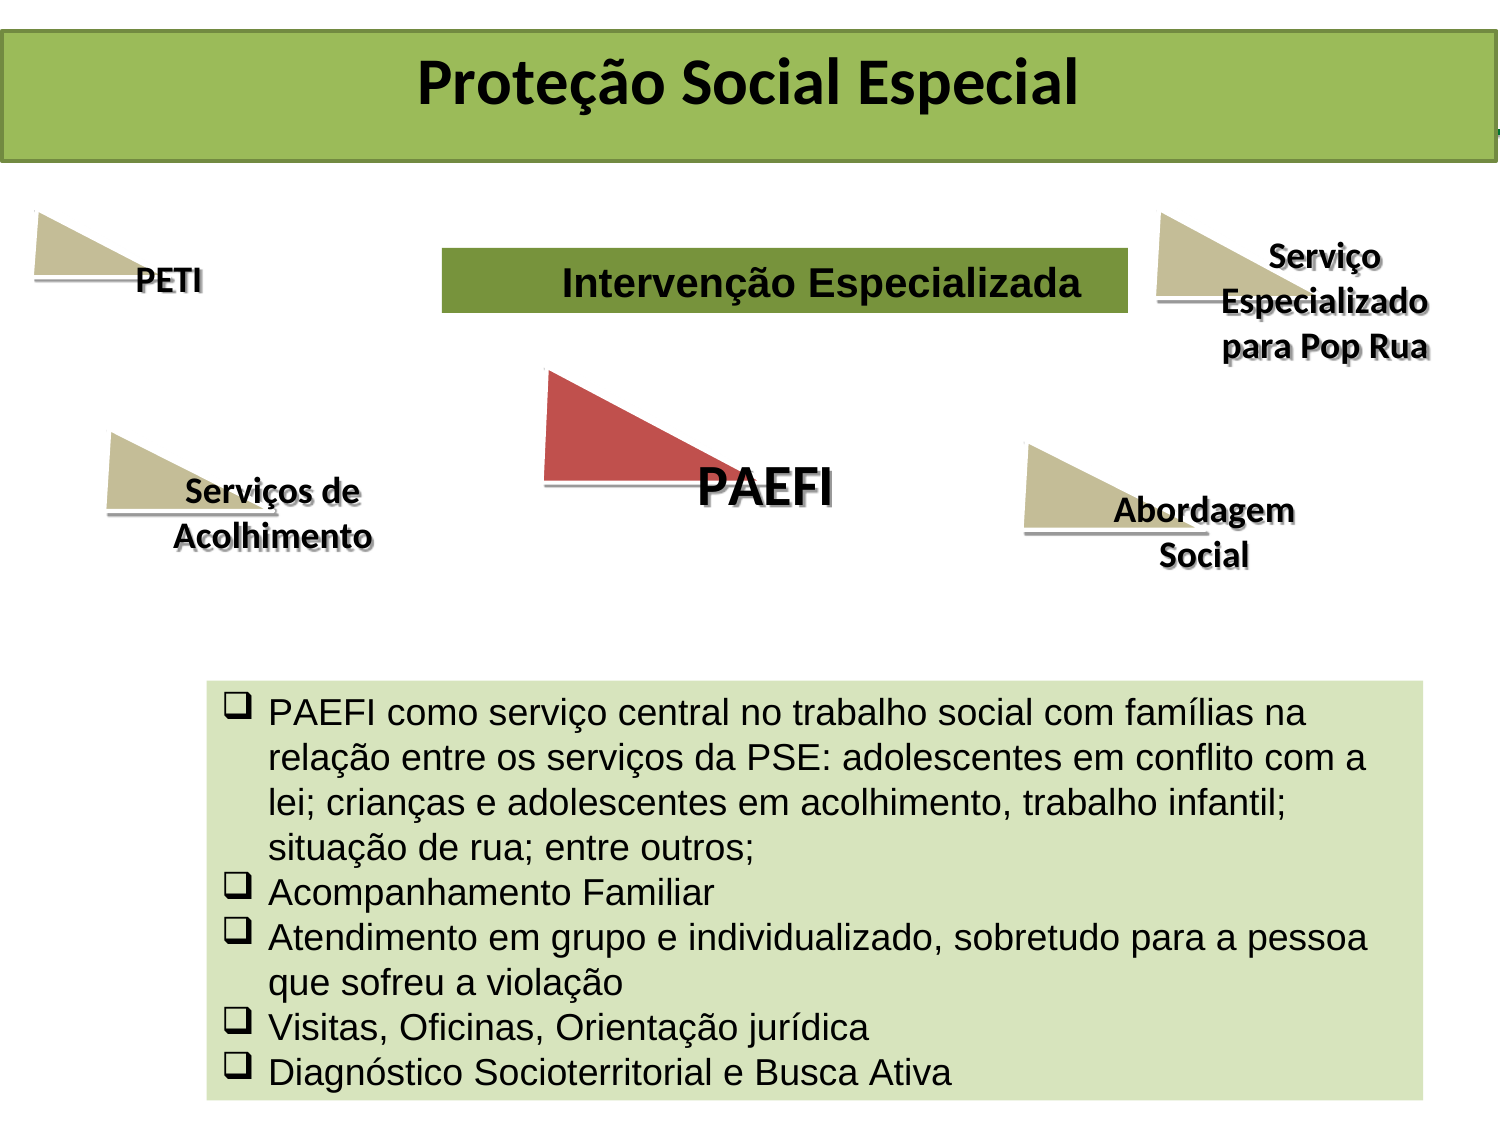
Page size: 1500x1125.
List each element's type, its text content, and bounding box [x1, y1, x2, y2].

text_box Serviço Especializado para Pop Rua [1153, 206, 1322, 299]
text_box PAEFI [541, 363, 741, 483]
text_box PETI [31, 206, 157, 278]
text_box PAEFI [708, 473, 719, 483]
text_box Serviços de Acolhimento [104, 426, 274, 512]
text_box PAEFI [752, 474, 766, 483]
text_box PAEFI como serviço central no trabalho social com famílias na relação entre os serviços da PSE: adolescentes em conflito com a lei; crianças e adolescentes em acolhimento, trabalho infantil; situação de rua; entre outros; Acompanhamento Familiar Atendimento em grupo e individualizado, sobretudo para a pessoa que sofreu a violação Visitas, Oficinas, Orientação jurídica Diagnóstico Socioterritorial e Busca Ativa [206, 680, 1424, 1101]
text_box Abordagem Social [1021, 437, 1205, 530]
text_box Intervenção Especializada [441, 247, 1128, 313]
text_box Proteção Social Especial [1, 30, 1497, 161]
